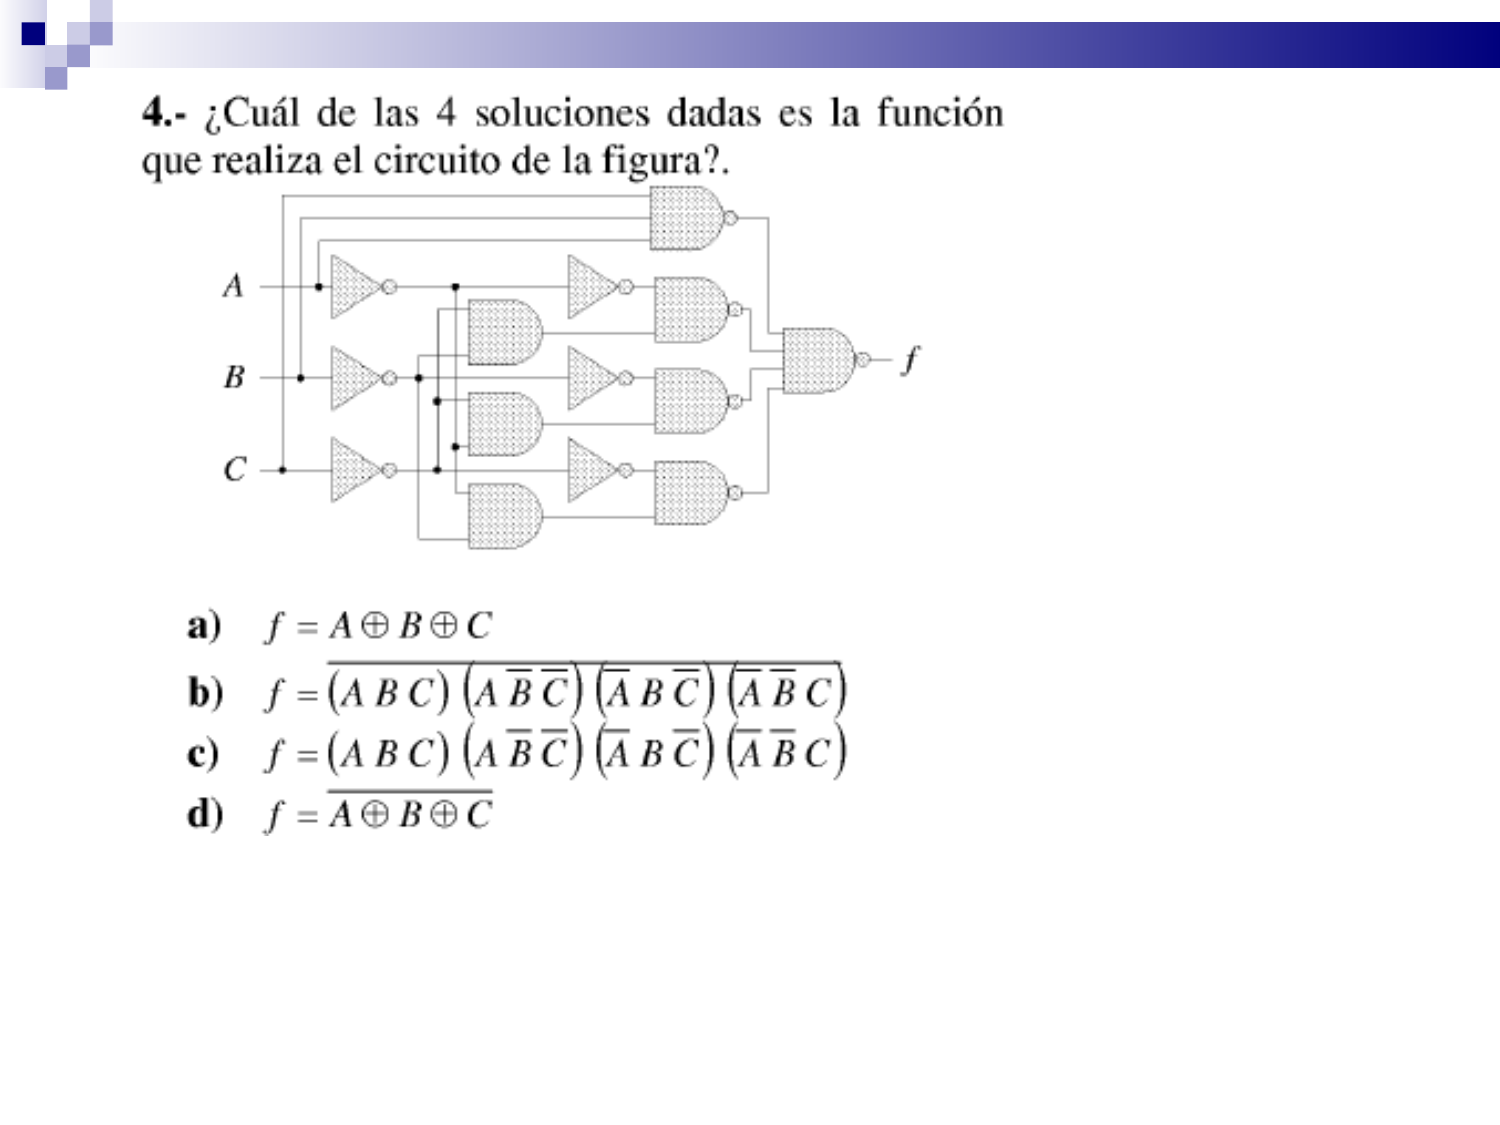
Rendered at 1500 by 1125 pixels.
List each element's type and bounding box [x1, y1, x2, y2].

picture [112, 78, 1058, 836]
